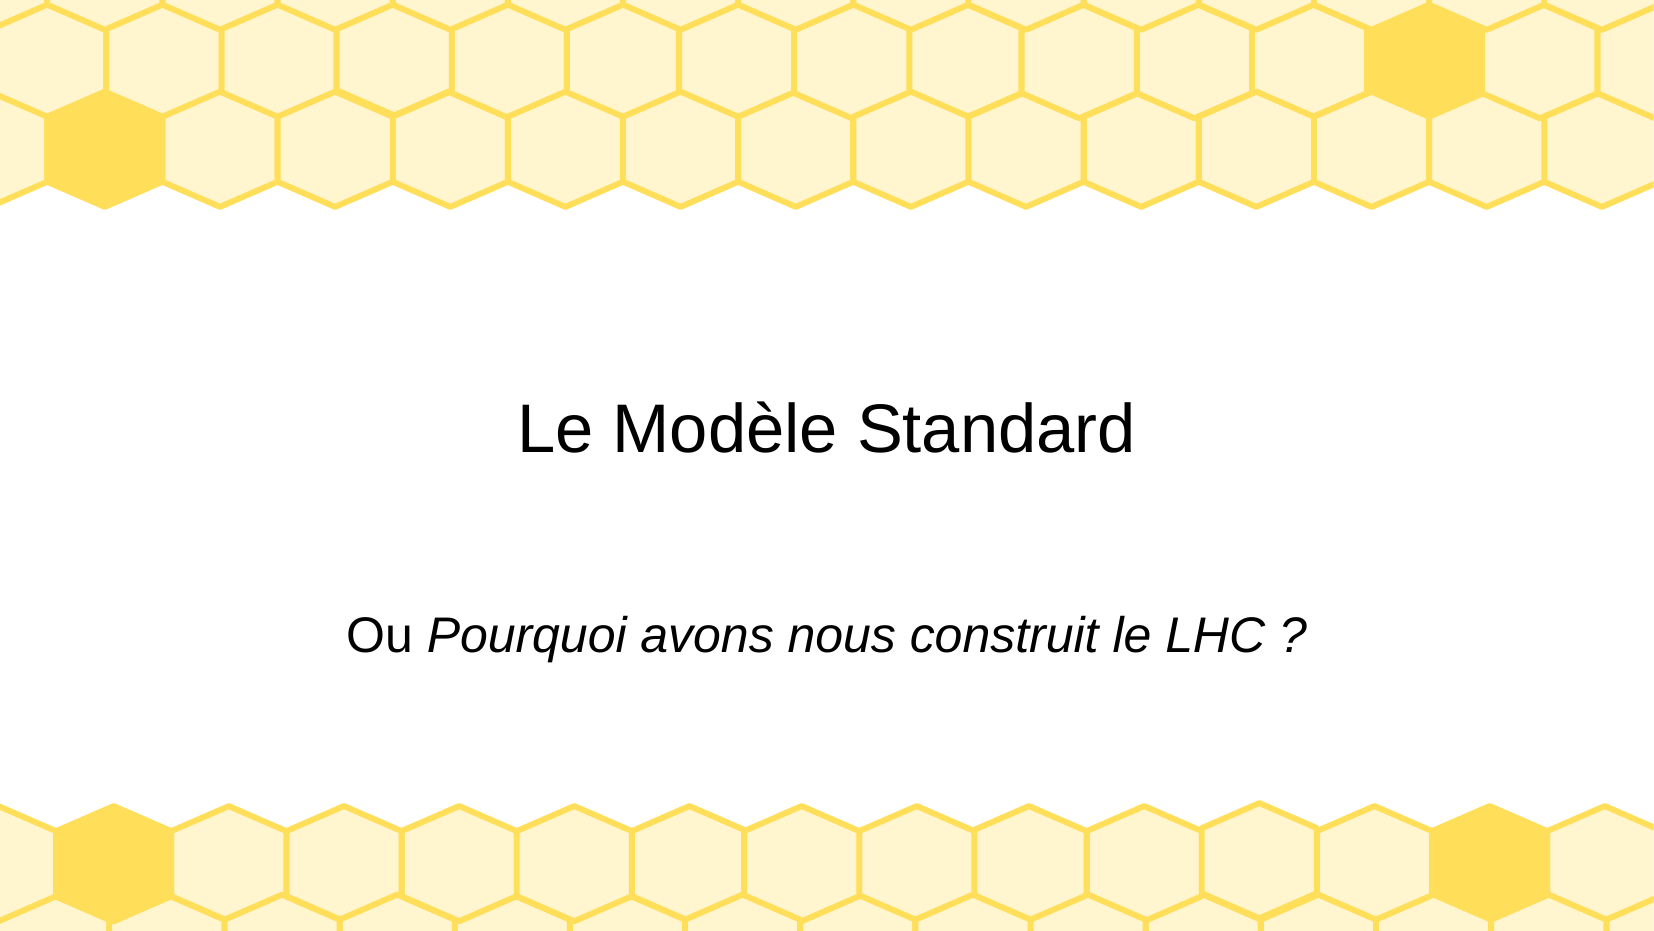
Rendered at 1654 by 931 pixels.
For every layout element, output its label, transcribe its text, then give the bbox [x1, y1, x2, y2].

title Le Modèle Standard [88, 324, 1565, 532]
subtitle Ou Pourquoi avons nous construit le LHC ? [88, 561, 1565, 709]
